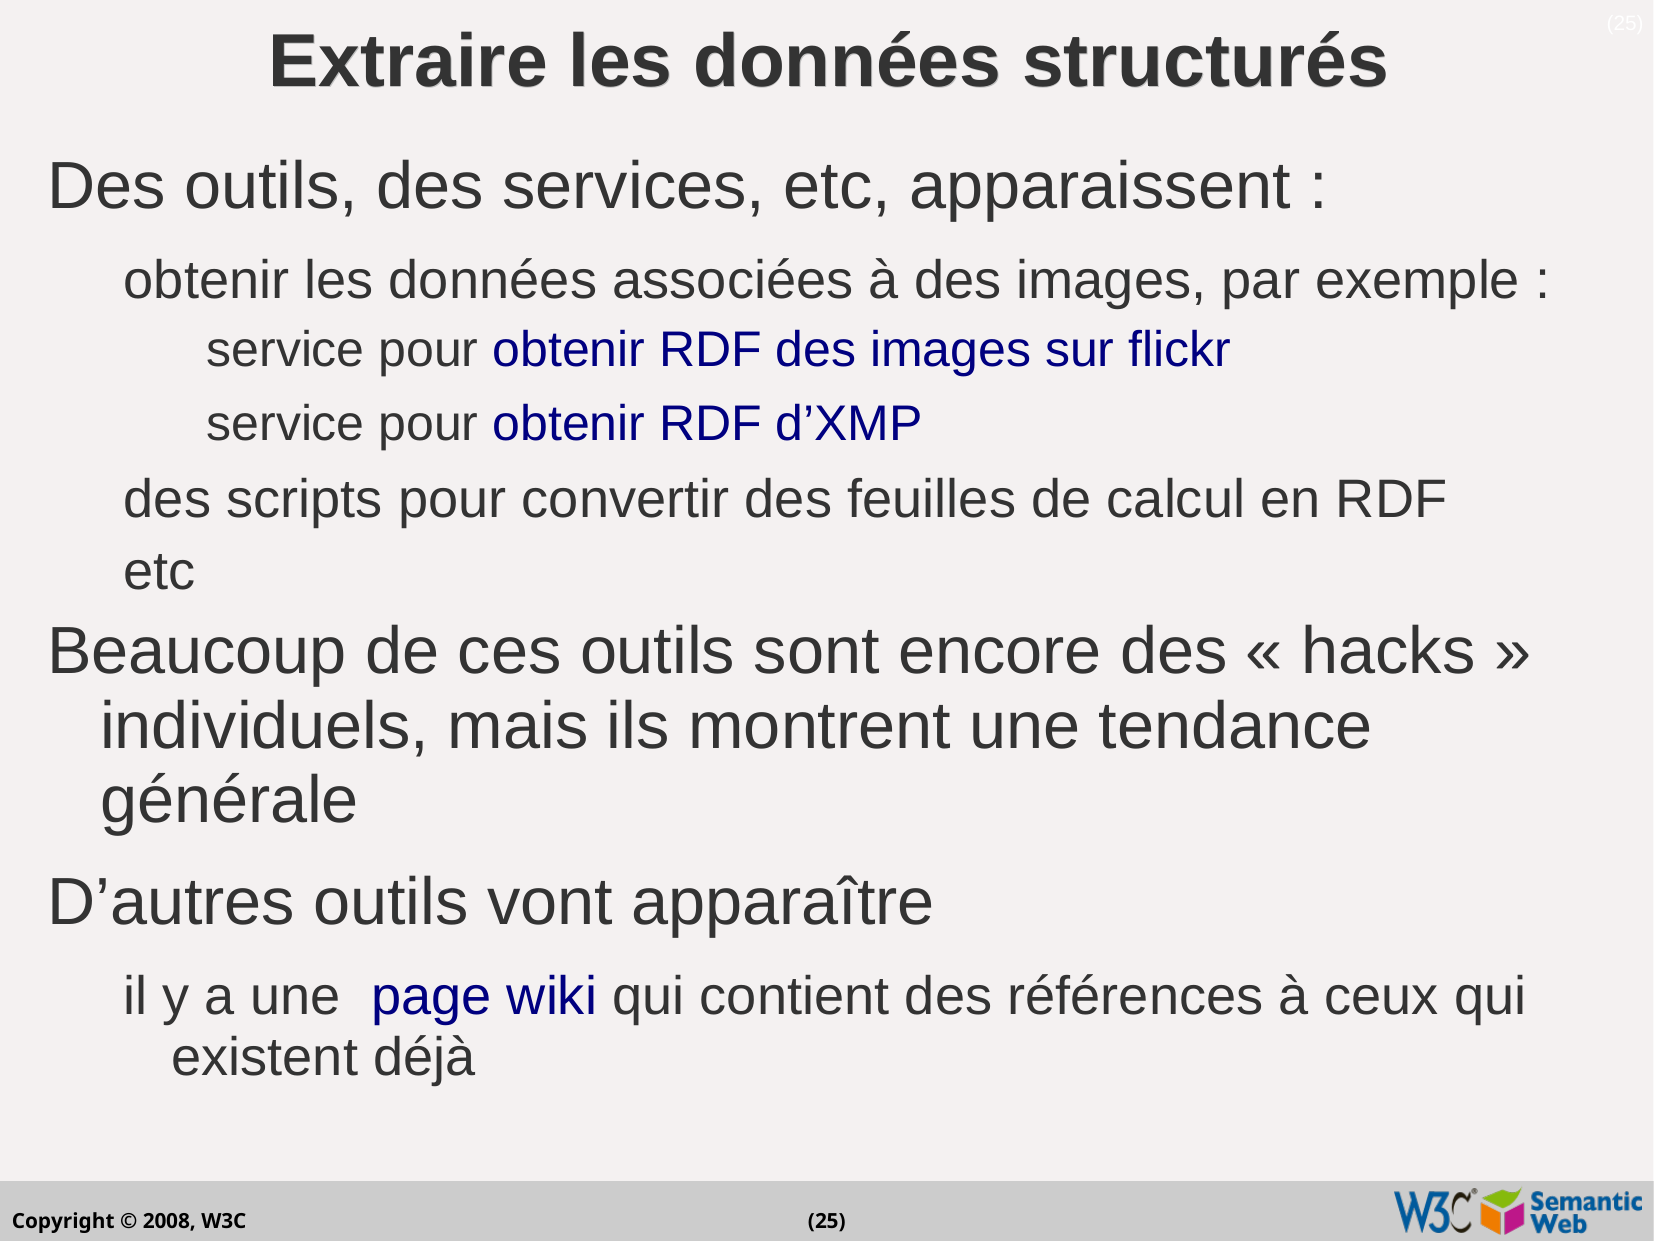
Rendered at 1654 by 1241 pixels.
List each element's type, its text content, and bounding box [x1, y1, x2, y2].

picture [1394, 1185, 1642, 1235]
list Des outils, des services, etc, apparaissent : obtenir les données associées à des images, par exemple : service pour obtenir RDF des images sur flickr service pour obtenir RDF d’XMP des scripts pour convertir des feuilles de calcul en RDF etc Beaucoup de ces outils sont encore des « hacks » individuels, mais ils montrent une tendance générale D’autres outils vont apparaître il y a une page wiki qui contient des références à ceux qui existent déjà [29, 147, 1624, 1119]
title Extraire les données structurés [93, 0, 1565, 119]
